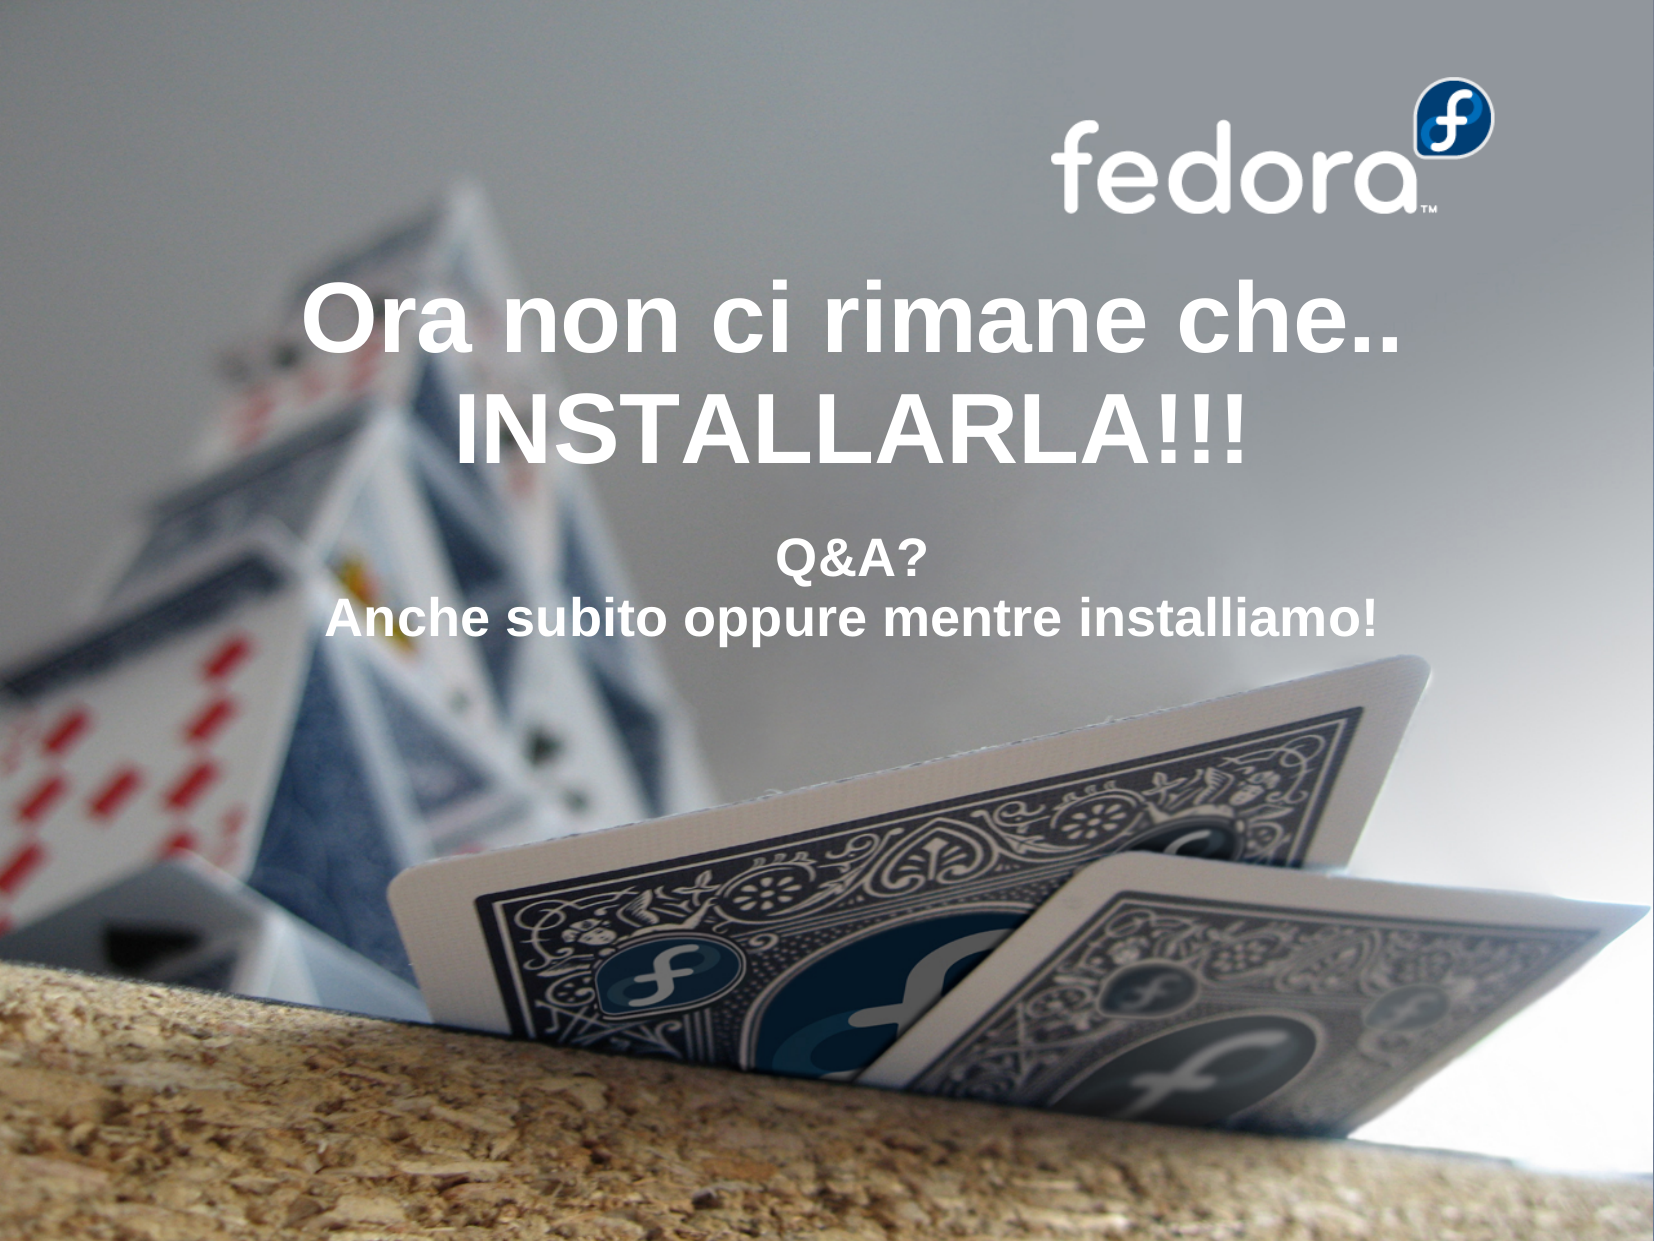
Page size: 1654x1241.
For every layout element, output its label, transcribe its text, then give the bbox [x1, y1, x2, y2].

picture [0, 0, 1654, 1241]
text_box Ora non ci rimane che.. INSTALLARLA!!! Q&A? Anche subito oppure mentre installiamo! [184, 348, 1521, 556]
